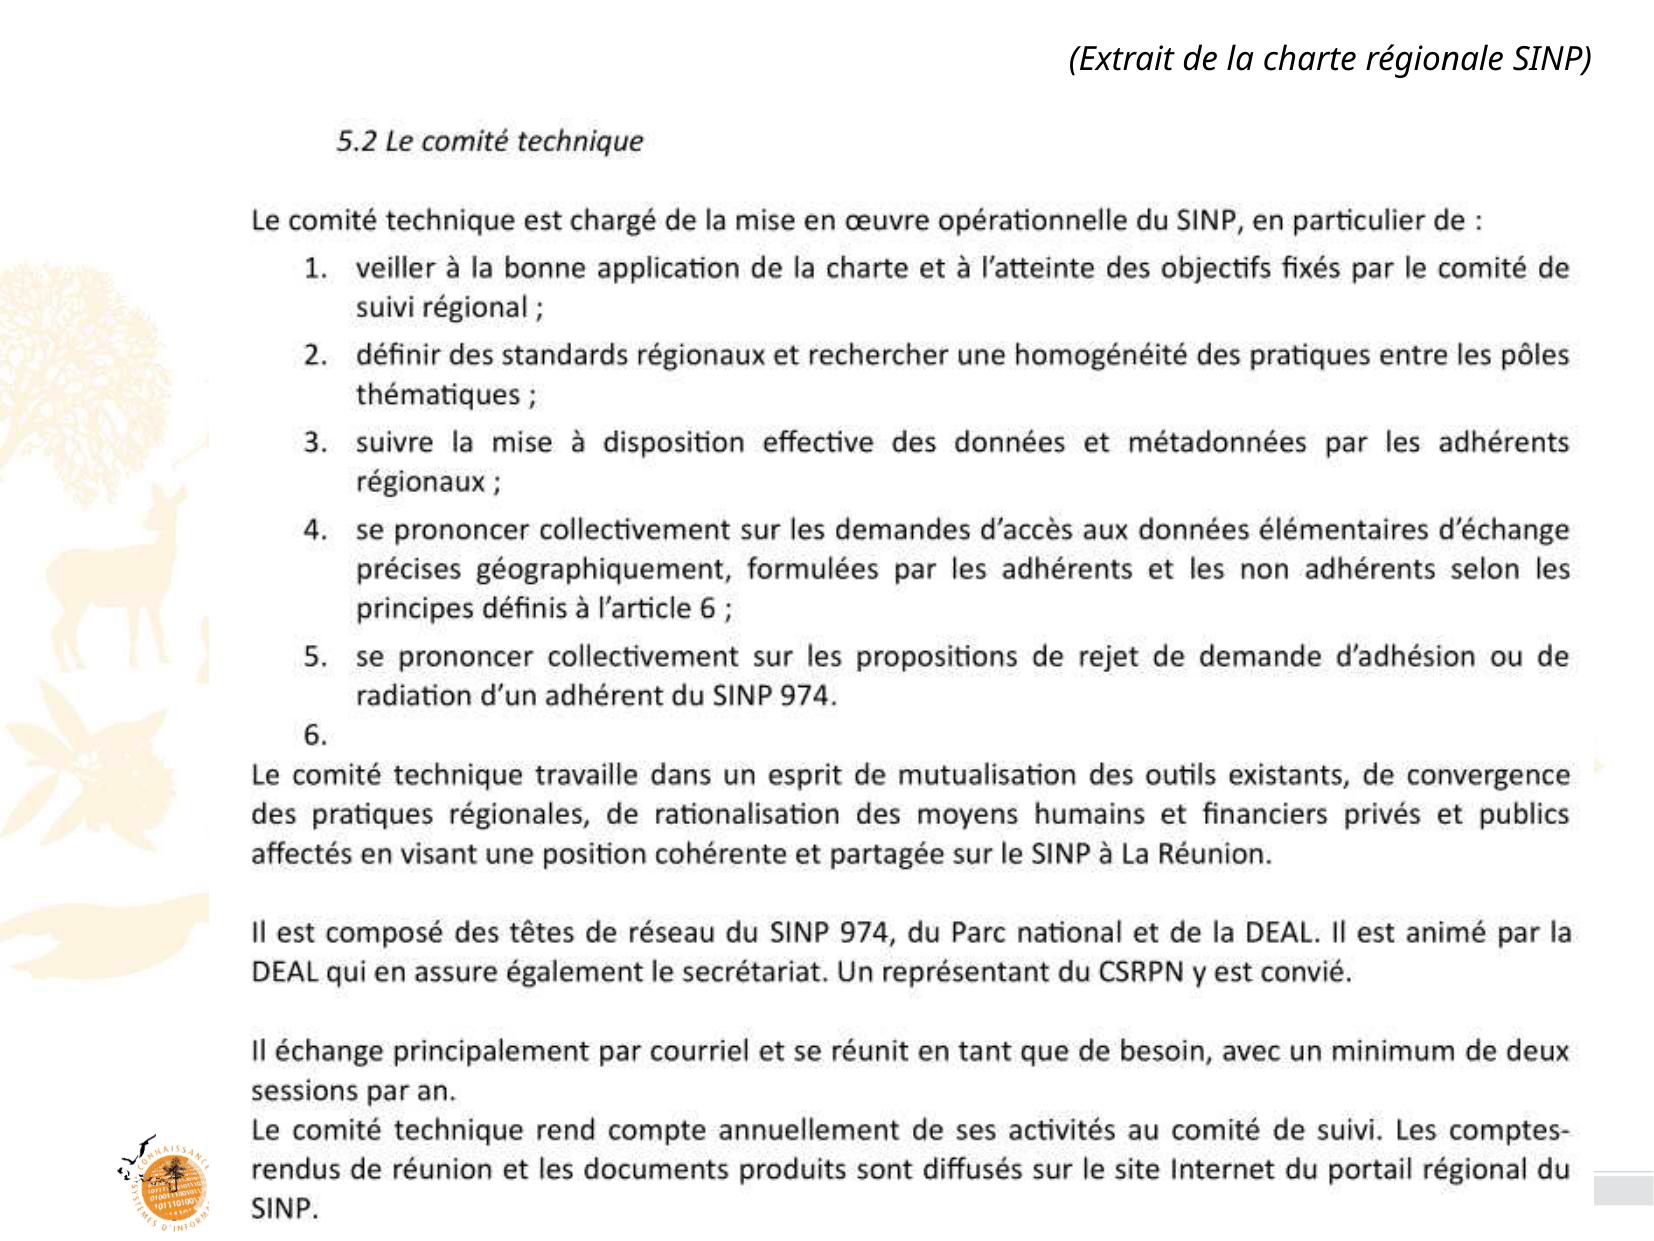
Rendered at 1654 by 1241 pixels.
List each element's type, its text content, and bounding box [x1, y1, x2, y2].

picture [0, 0, 1654, 1241]
subtitle (Extrait de la charte régionale SINP) [1068, 0, 1630, 83]
